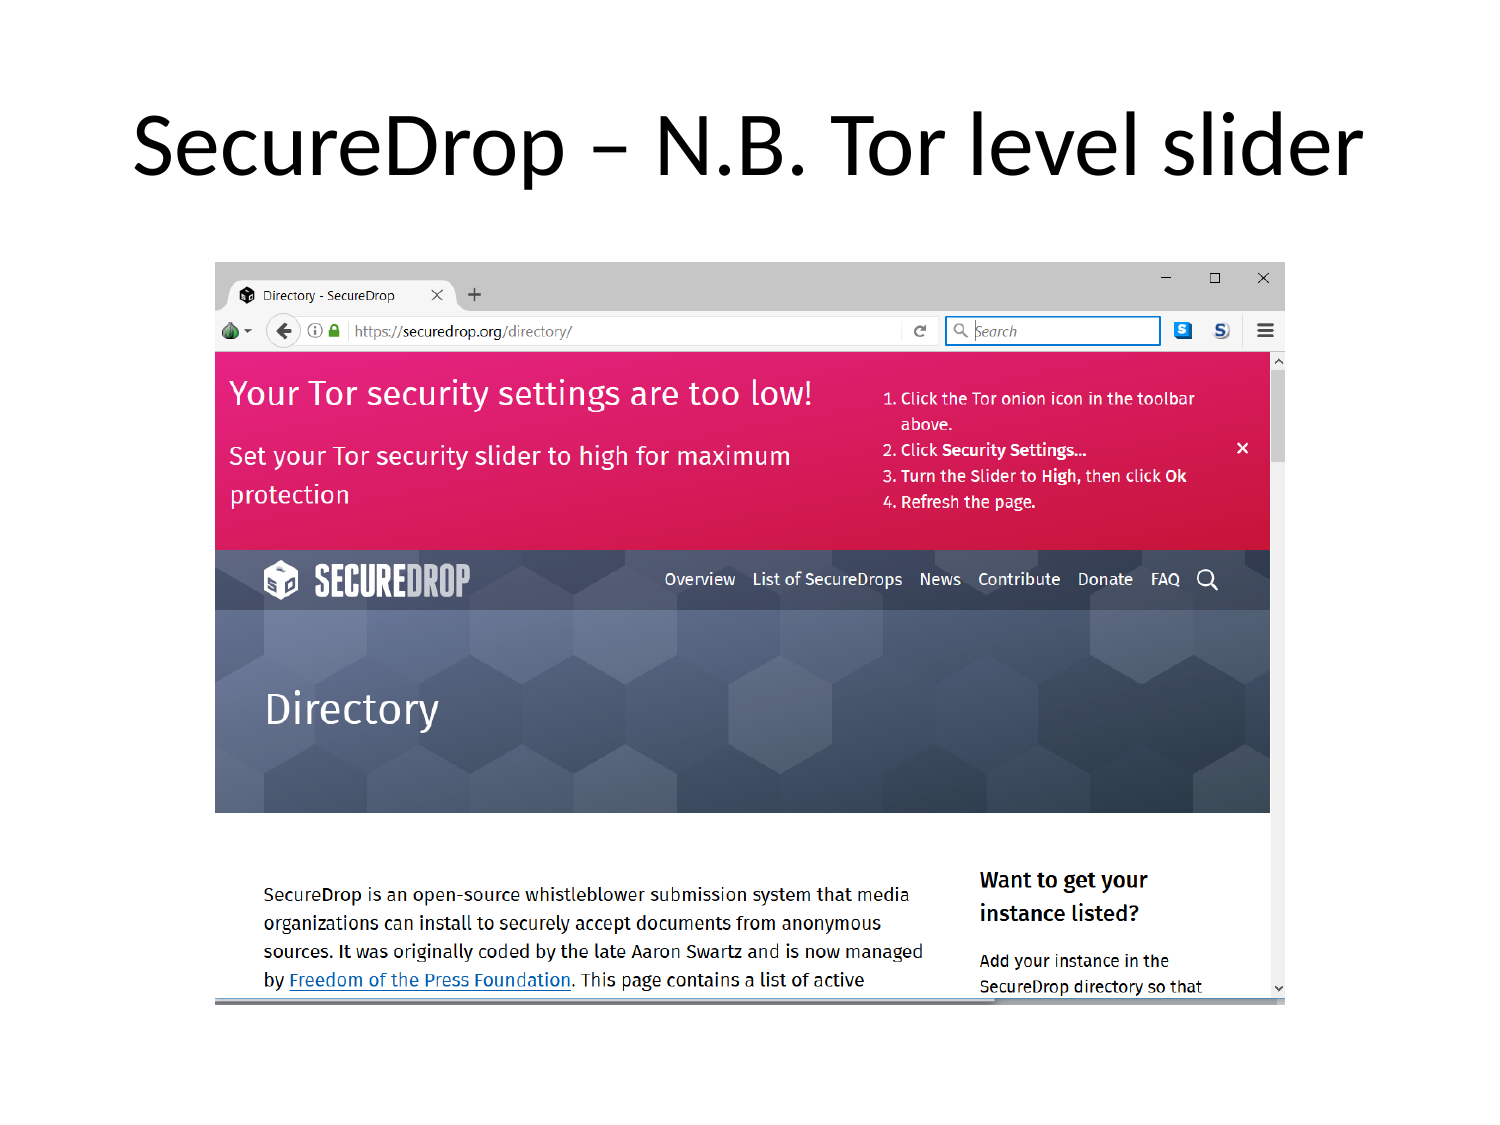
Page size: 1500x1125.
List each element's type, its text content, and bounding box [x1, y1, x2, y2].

picture [215, 262, 1285, 1005]
title SecureDrop – N.B. Tor level slider [75, 45, 1426, 233]
